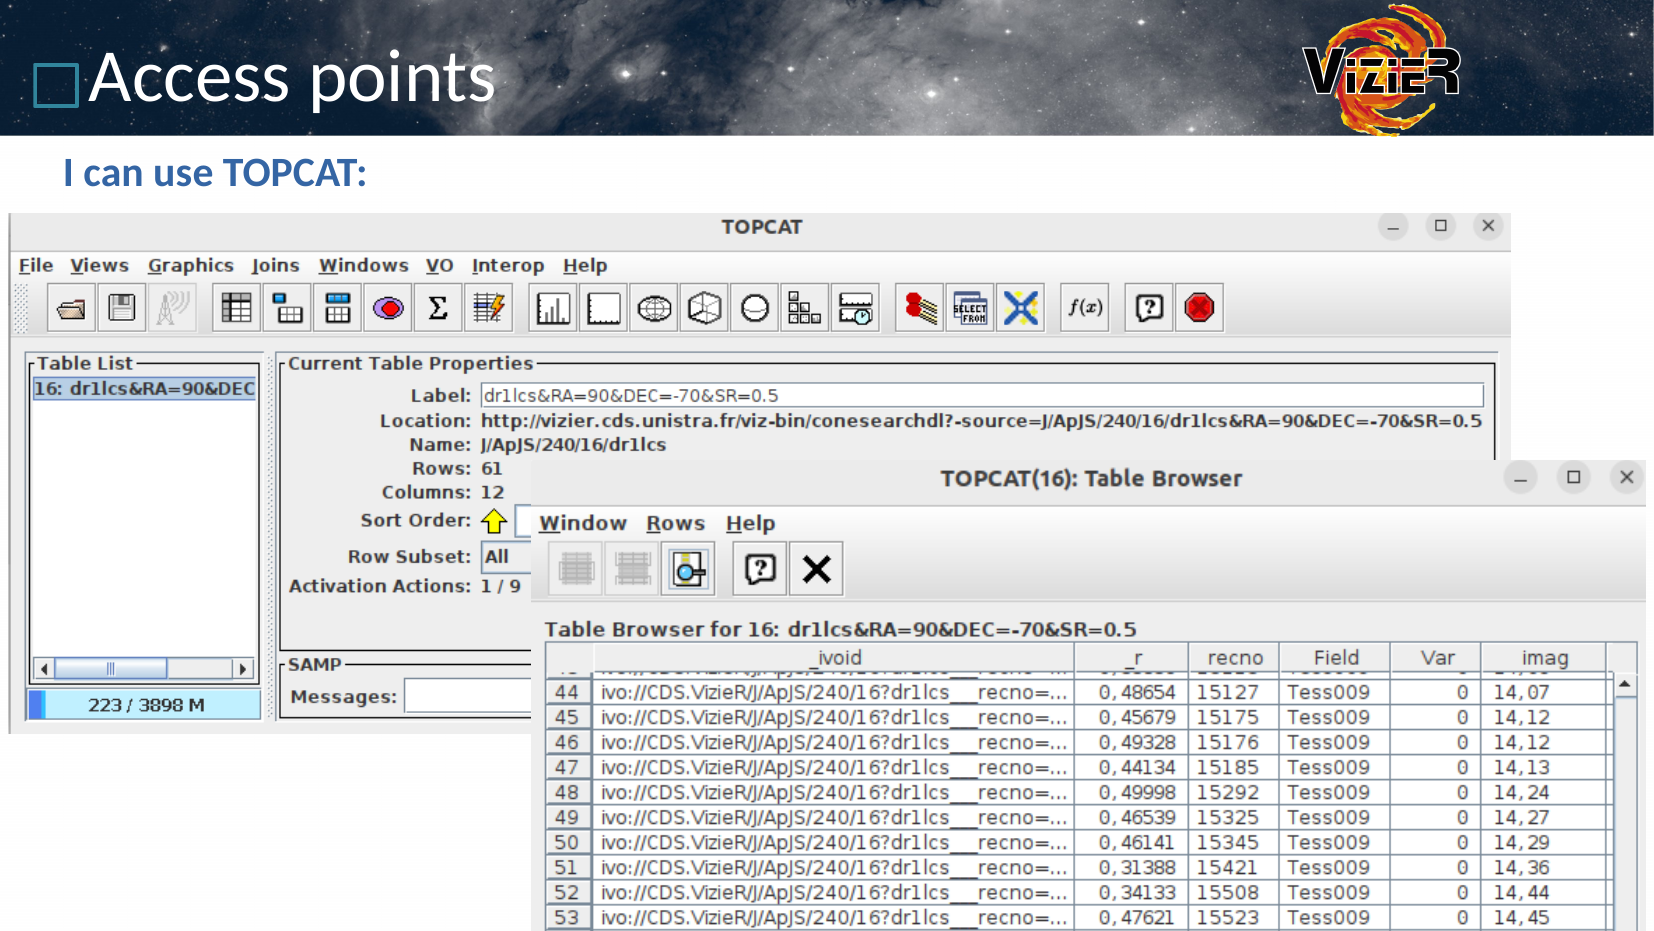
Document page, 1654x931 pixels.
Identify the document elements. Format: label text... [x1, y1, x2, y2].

picture [0, 0, 1654, 931]
title Access points [59, 17, 1394, 148]
list I can use TOPCAT: [0, 154, 1351, 486]
